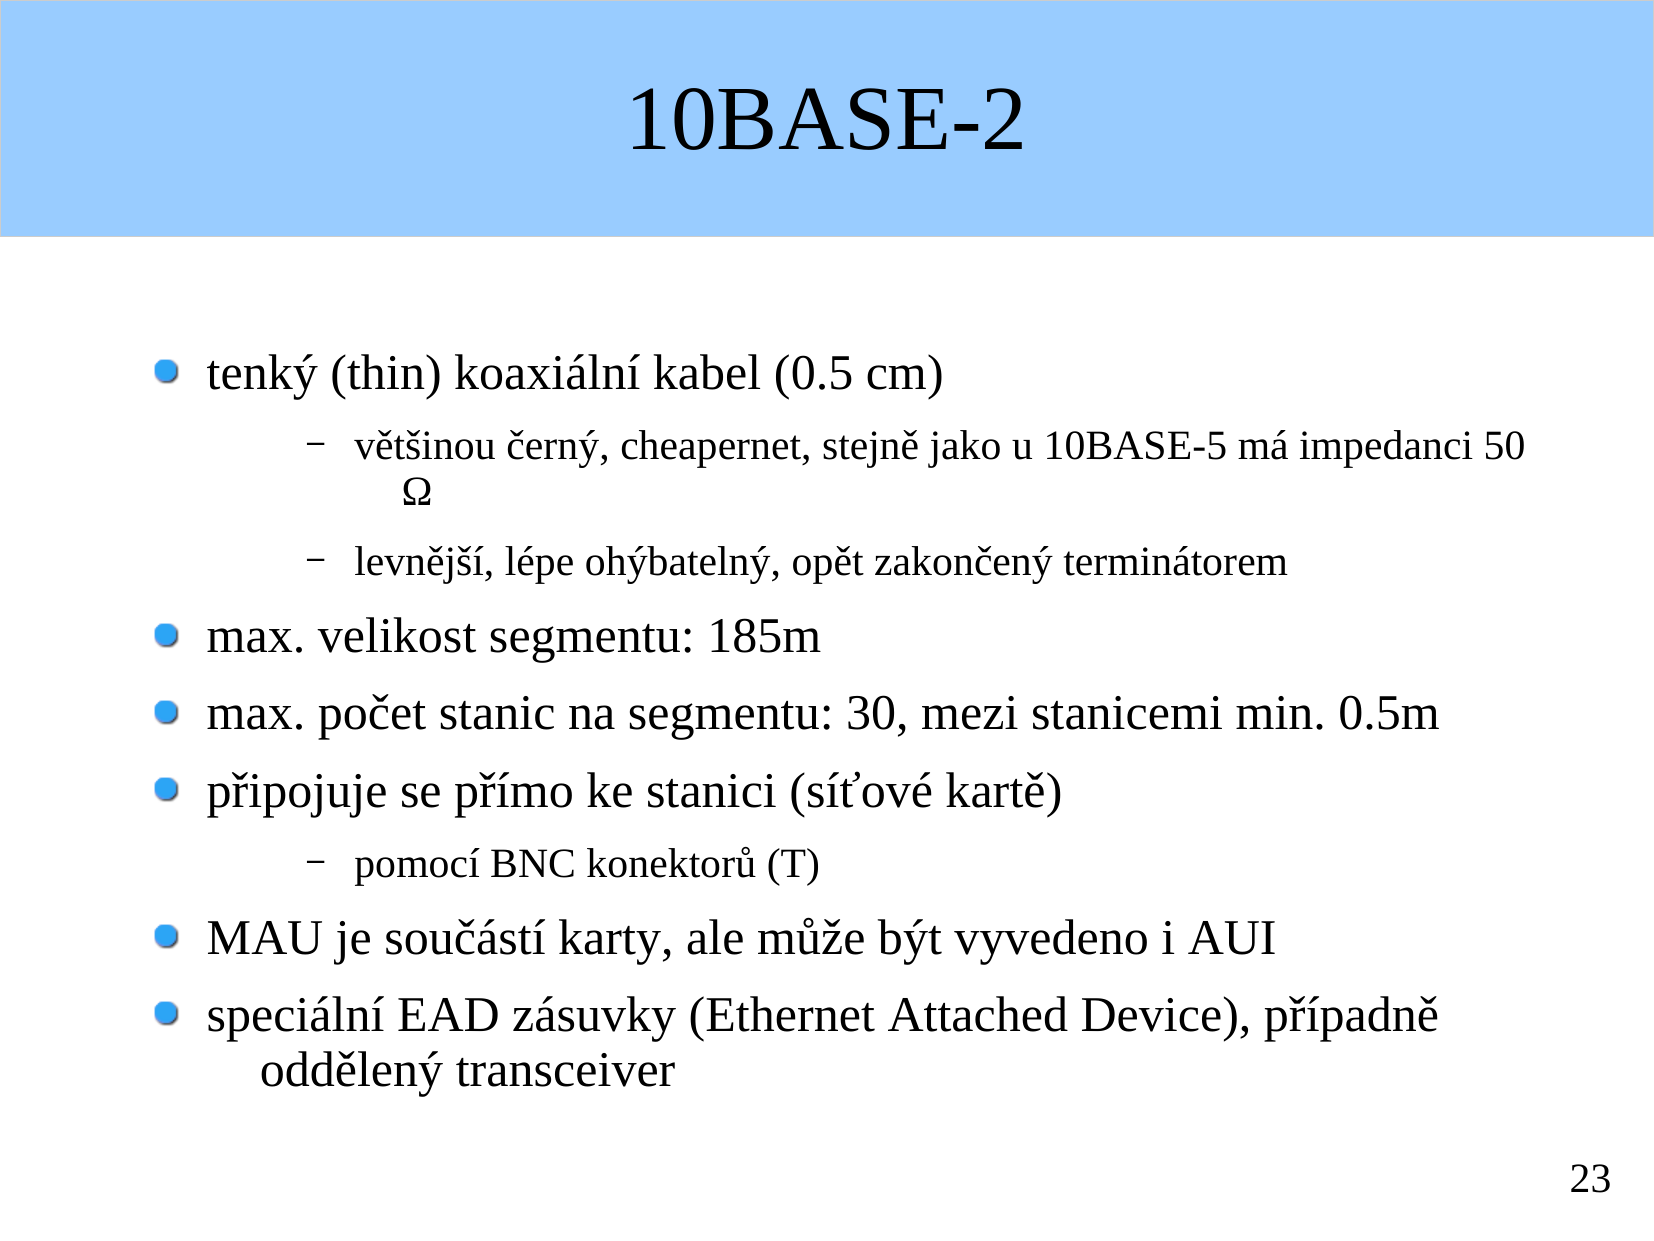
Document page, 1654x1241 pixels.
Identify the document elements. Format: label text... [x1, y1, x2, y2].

list tenký (thin) koaxiální kabel (0.5 cm) většinou černý, cheapernet, stejně jako u 10BASE-5 má impedanci 50 Ω levnější, lépe ohýbatelný, opět zakončený terminátorem max. velikost segmentu: 185m max. počet stanic na segmentu: 30, mezi stanicemi min. 0.5m připojuje se přímo ke stanici (síťové kartě) pomocí BNC konektorů (T) MAU je součástí karty, ale může být vyvedeno i AUI speciální EAD zásuvky (Ethernet Attached Device), případně oddělený transceiver [118, 344, 1536, 1186]
title 10BASE-2 [0, 0, 1654, 237]
